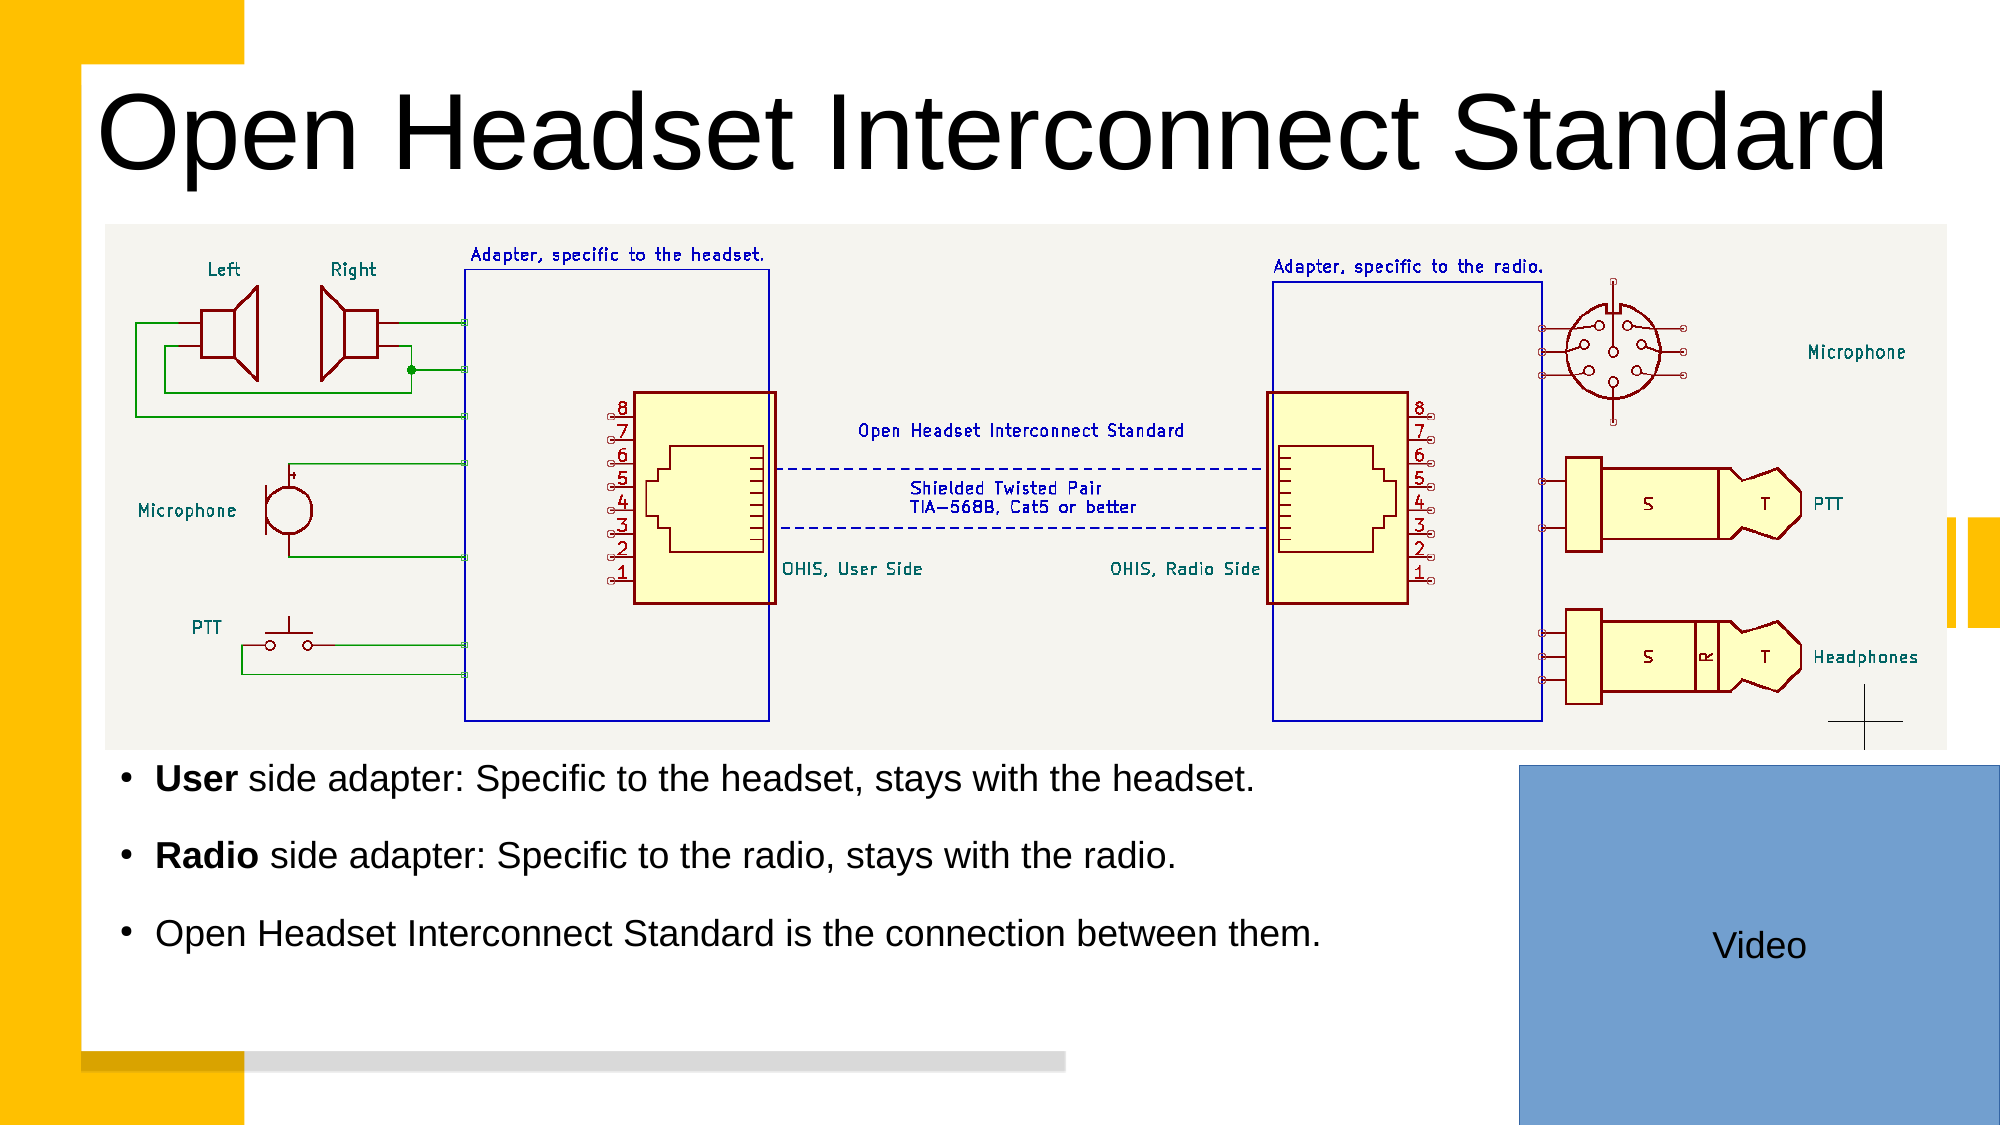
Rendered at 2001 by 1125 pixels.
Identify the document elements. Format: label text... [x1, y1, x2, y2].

text_box [0, 0, 2000, 1125]
text_box User side adapter: Specific to the headset, stays with the headset. Radio side adapter: Specific to the radio, stays with the radio. Open Headset Interconnect Standard is the connection between them. [105, 750, 1501, 962]
text_box Open Headset Interconnect Standard [81, 64, 1921, 201]
picture [105, 224, 1947, 751]
text_box Video [1519, 765, 2000, 1125]
